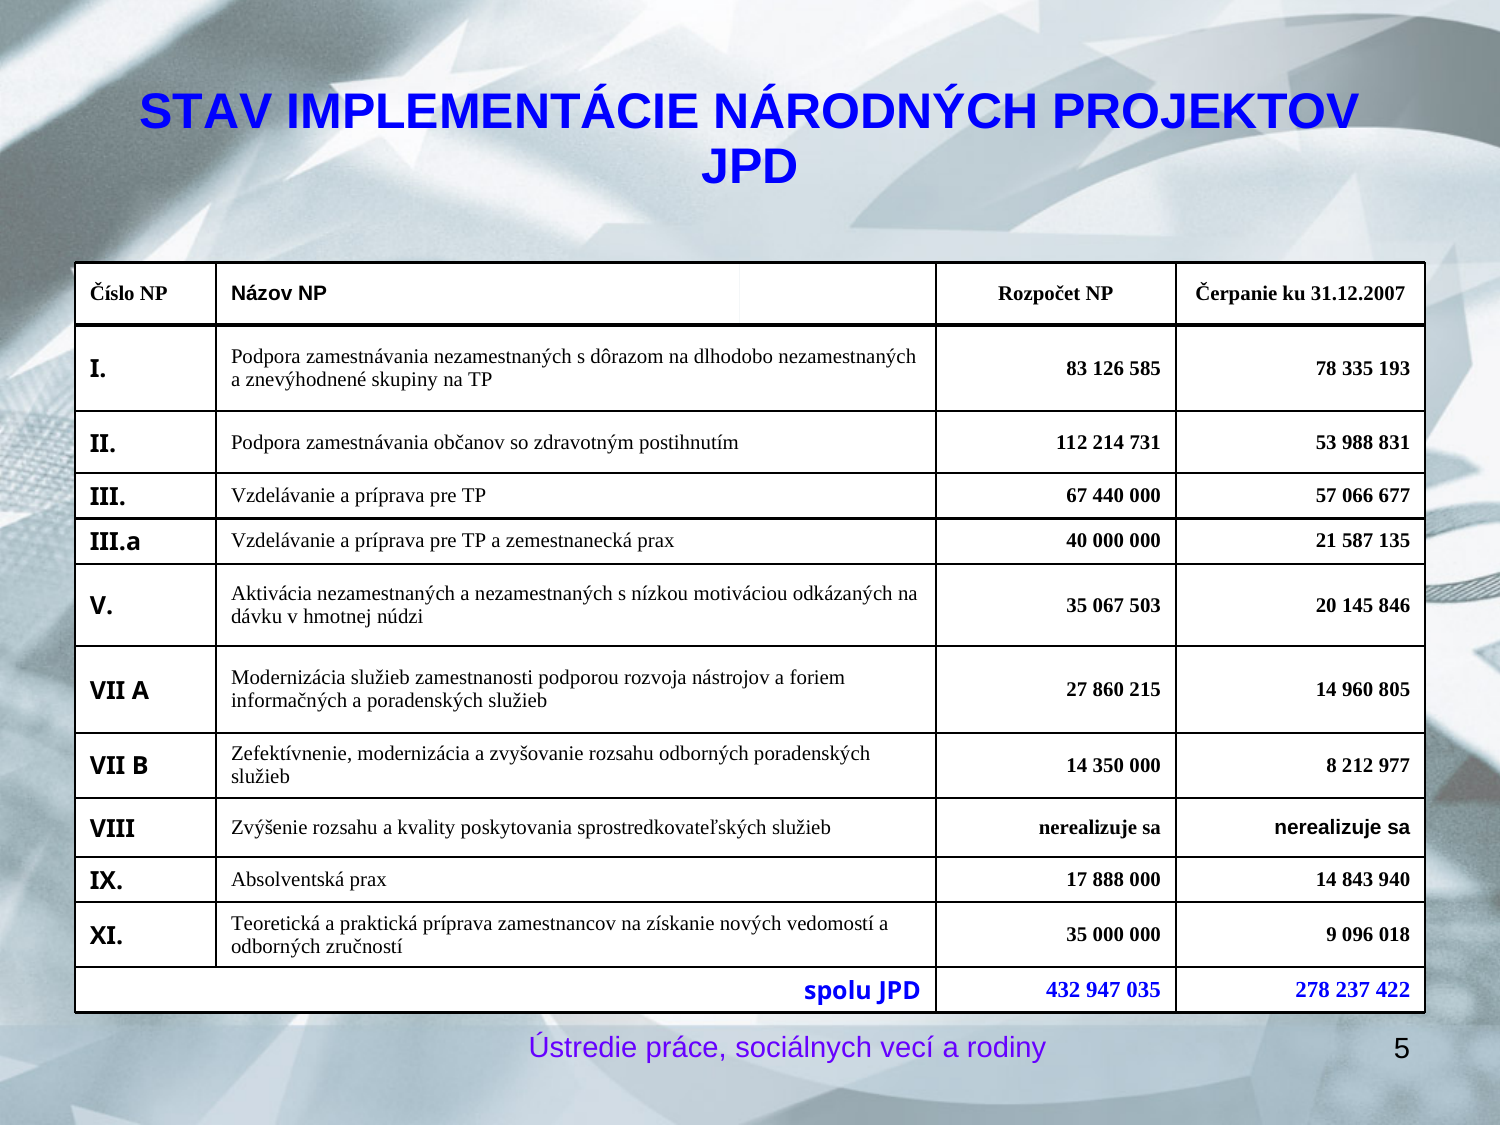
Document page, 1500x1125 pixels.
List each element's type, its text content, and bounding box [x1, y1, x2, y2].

text_box 14 350 000 [937, 734, 1175, 797]
text_box Čerpanie ku 31.12.2007 [1177, 264, 1424, 323]
text_box Vzdelávanie a príprava pre TP [217, 474, 935, 517]
text_box VII B [76, 734, 215, 797]
text_box Názov NP [217, 264, 510, 323]
text_box VII A [76, 647, 215, 732]
text_box 8 212 977 [1177, 734, 1424, 797]
text_box nerealizuje sa [937, 799, 1175, 856]
text_box 14 960 805 [1177, 647, 1424, 732]
text_box Teoretická a praktická príprava zamestnancov na získanie nových vedomostí a odborných zručností [217, 903, 935, 966]
text_box 112 214 731 [937, 412, 1175, 472]
text_box 35 067 503 [937, 565, 1175, 645]
text_box Rozpočet NP [937, 264, 1175, 323]
text_box 14 843 940 [1177, 858, 1424, 901]
text_box 27 860 215 [937, 647, 1175, 732]
text_box 78 335 193 [1177, 327, 1424, 410]
text_box III. [76, 474, 215, 517]
text_box 17 888 000 [937, 858, 1175, 901]
text_box nerealizuje sa [1177, 799, 1424, 856]
text_box Vzdelávanie a príprava pre TP a zemestnanecká prax [217, 520, 935, 563]
text_box XI. [76, 903, 215, 966]
text_box 432 947 035 [937, 968, 1175, 1011]
text_box 35 000 000 [937, 903, 1175, 966]
picture [0, 0, 1500, 1125]
text_box VIII [76, 799, 215, 856]
text_box 67 440 000 [937, 474, 1175, 517]
text_box Zvýšenie rozsahu a kvality poskytovania sprostredkovateľských služieb [217, 799, 935, 856]
text_box 21 587 135 [1177, 520, 1424, 563]
text_box 57 066 677 [1177, 474, 1424, 517]
text_box IX. [76, 858, 215, 901]
text_box Číslo NP [76, 264, 215, 323]
text_box [510, 264, 935, 323]
text_box 20 145 846 [1177, 565, 1424, 645]
text_box Aktivácia nezamestnaných a nezamestnaných s nízkou motiváciou odkázaných na dávku v hmotnej núdzi [217, 565, 935, 645]
text_box Podpora zamestnávania občanov so zdravotným postihnutím [217, 412, 935, 472]
text_box Modernizácia služieb zamestnanosti podporou rozvoja nástrojov a foriem informačných a poradenských služieb [217, 647, 935, 732]
text_box 53 988 831 [1177, 412, 1424, 472]
title STAV IMPLEMENTÁCIE NÁRODNÝCH PROJEKTOV JPD [75, 45, 1426, 233]
text_box 9 096 018 [1177, 903, 1424, 966]
text_box 83 126 585 [937, 327, 1175, 410]
text_box spolu JPD [76, 968, 935, 1011]
text_box II. [76, 412, 215, 472]
text_box V. [76, 565, 215, 645]
text_box Podpora zamestnávania nezamestnaných s dôrazom na dlhodobo nezamestnaných a znevýhodnené skupiny na TP [217, 327, 935, 410]
text_box III.a [76, 520, 215, 563]
text_box I. [76, 327, 215, 410]
text_box Zefektívnenie, modernizácia a zvyšovanie rozsahu odborných poradenských služieb [217, 734, 935, 797]
text_box 40 000 000 [937, 520, 1175, 563]
text_box Absolventská prax [217, 858, 935, 901]
text_box 278 237 422 [1177, 968, 1424, 1011]
